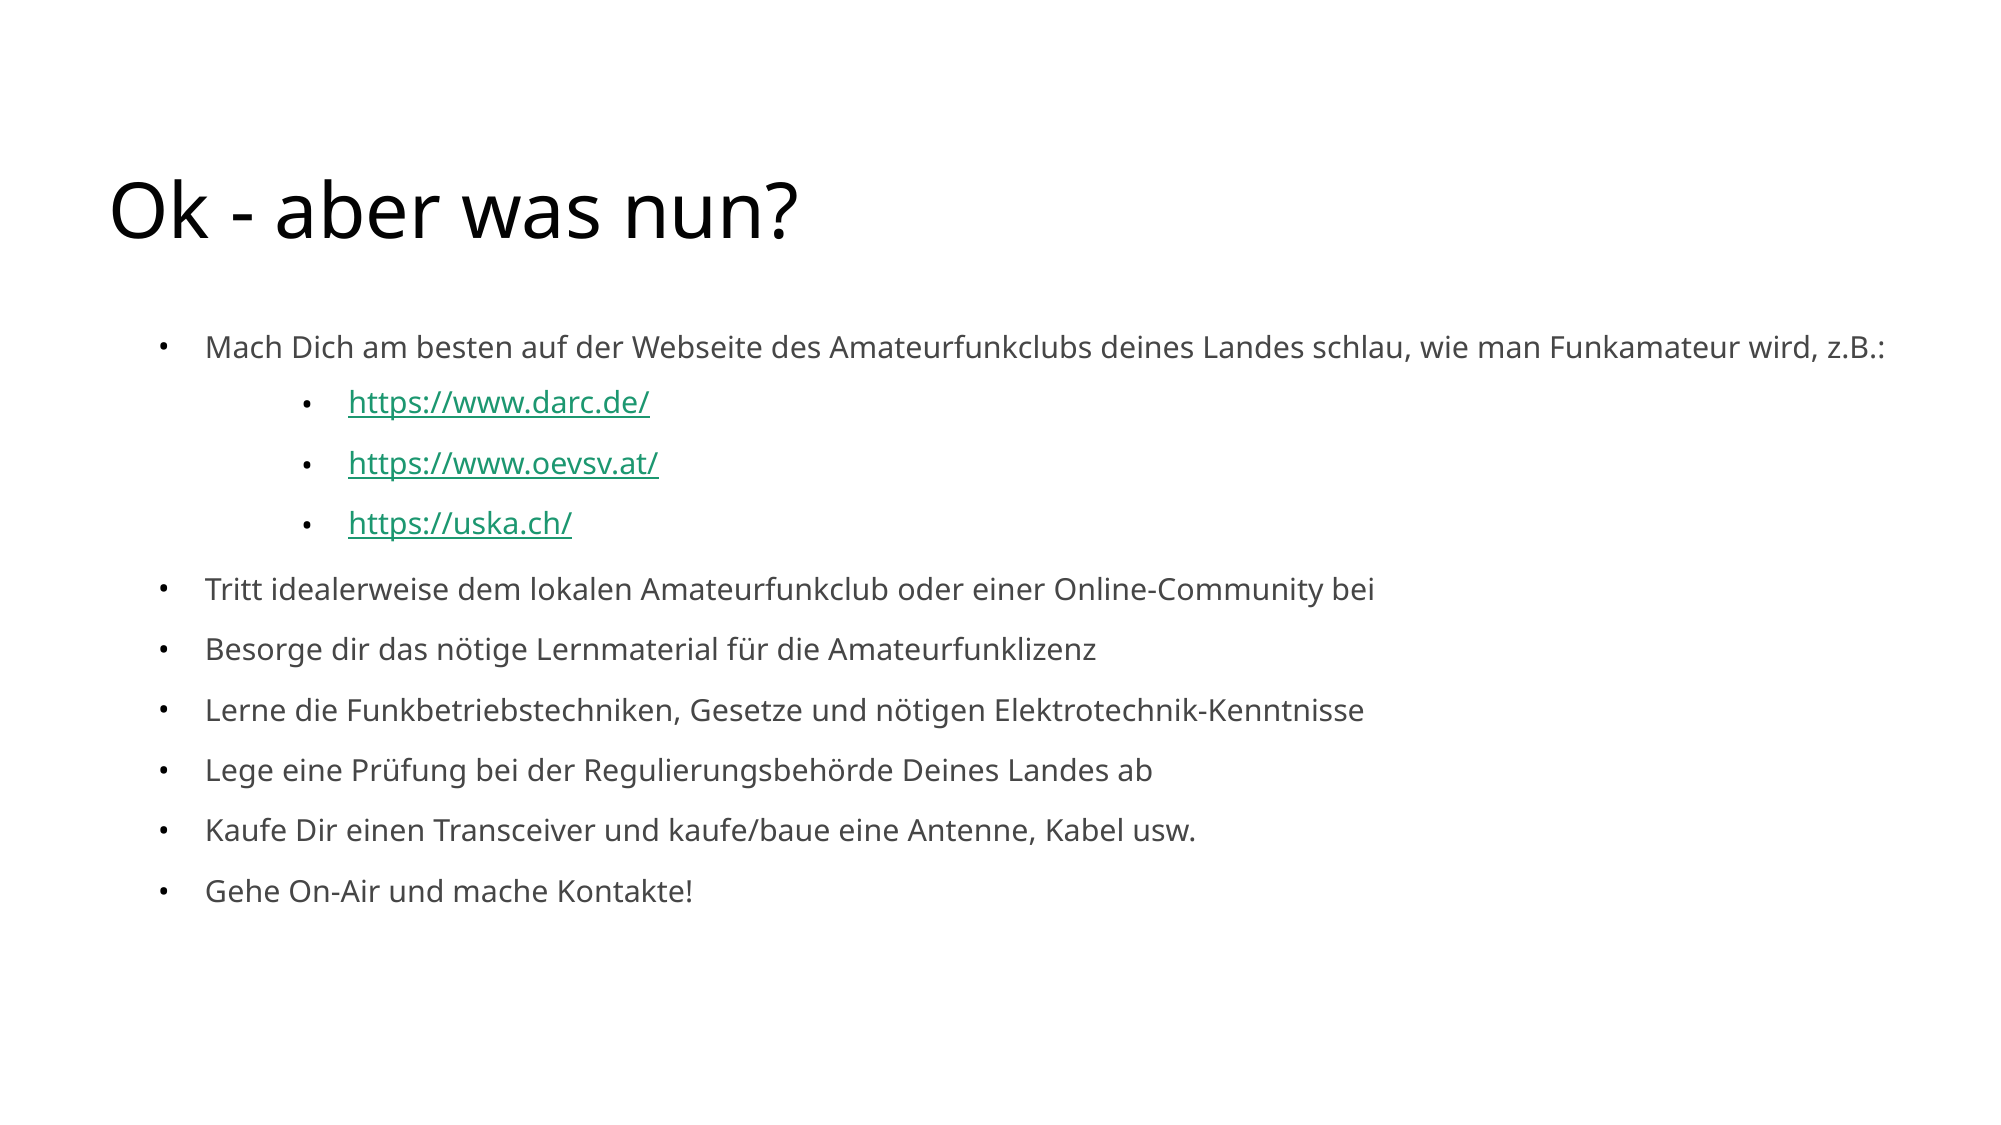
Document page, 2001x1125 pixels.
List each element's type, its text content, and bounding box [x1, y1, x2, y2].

text_box Lerne die Funkbetriebstechniken, Gesetze und nötigen Elektrotechnik-Kenntnisse [158, 678, 1892, 727]
text_box Kaufe Dir einen Transceiver und kaufe/baue eine Antenne, Kabel usw. [158, 798, 1892, 848]
text_box Gehe On-Air und mache Kontakte! [158, 859, 1892, 909]
text_box Mach Dich am besten auf der Webseite des Amateurfunkclubs deines Landes schlau, wie man Funkamateur wird, z.B.: [158, 315, 1892, 365]
text_box Ok - aber was nun? [108, 158, 1077, 255]
text_box https://uska.ch/ [208, 496, 1892, 546]
text_box Tritt idealerweise dem lokalen Amateurfunkclub oder einer Online-Community bei [158, 557, 1892, 606]
text_box Besorge dir das nötige Lernmaterial für die Amateurfunklizenz [158, 617, 1892, 667]
text_box https://www.darc.de/ [208, 375, 1892, 425]
text_box Lege eine Prüfung bei der Regulierungsbehörde Deines Landes ab [158, 738, 1892, 788]
text_box https://www.oevsv.at/ [208, 436, 1892, 485]
